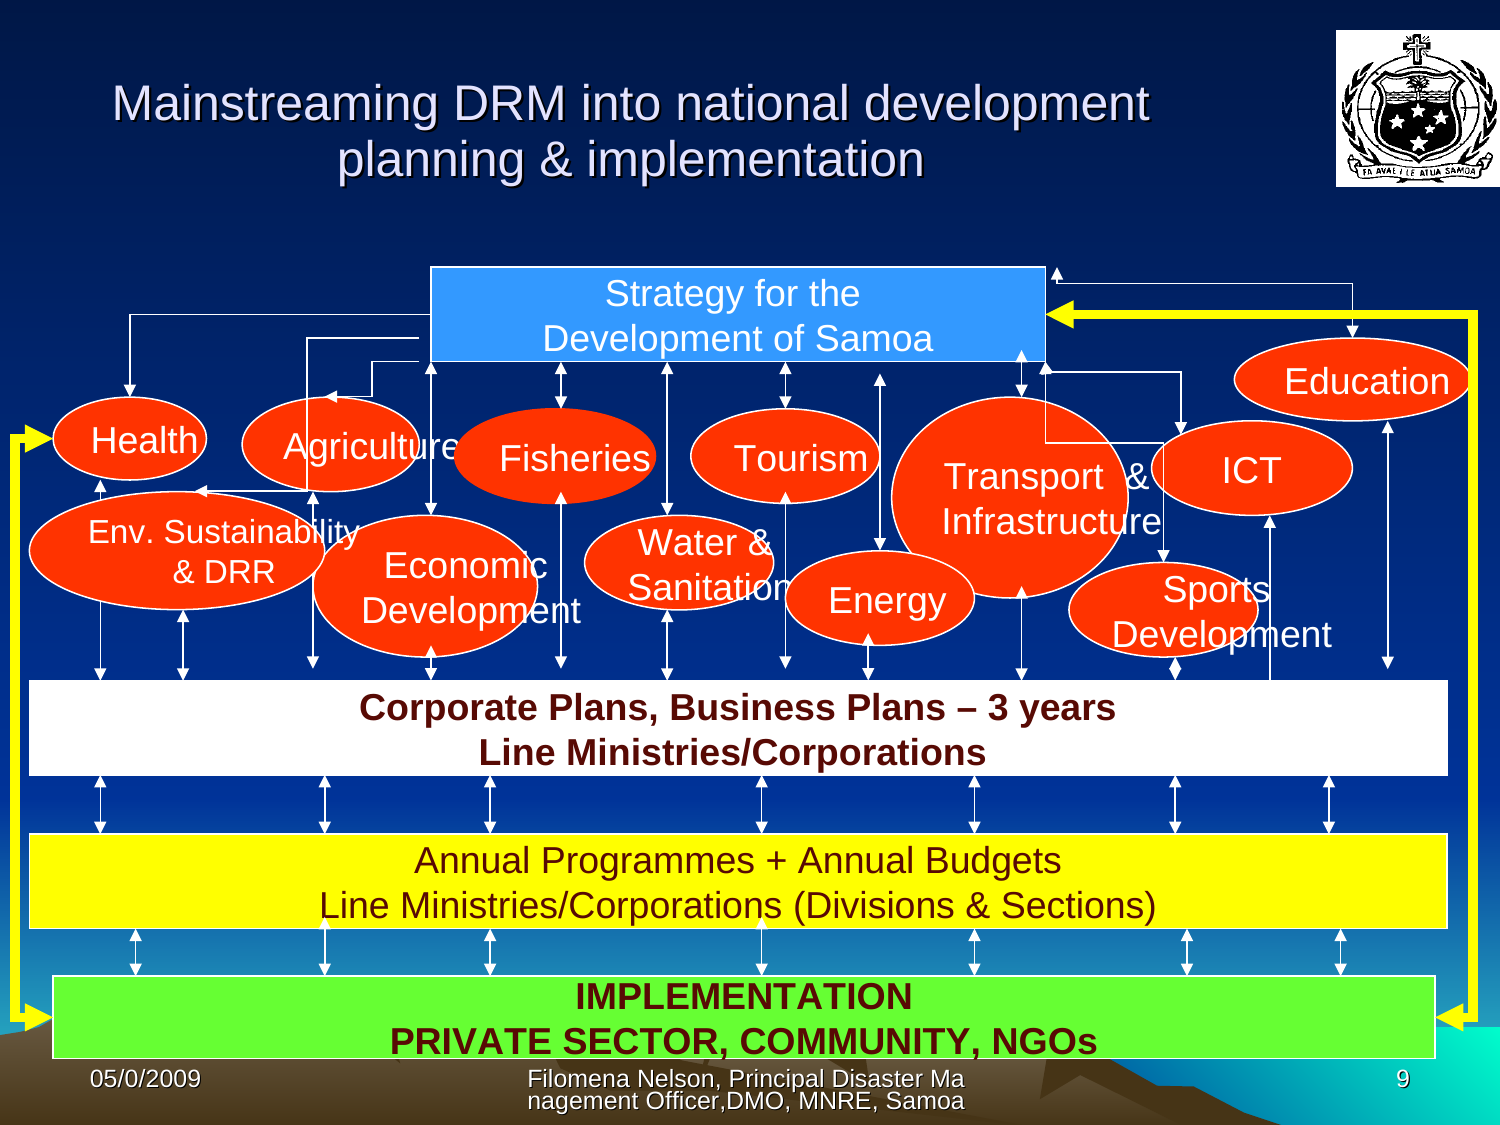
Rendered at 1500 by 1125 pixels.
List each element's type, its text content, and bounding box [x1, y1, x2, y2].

text_box Water & Sanitation [584, 515, 774, 610]
text_box Agriculture [242, 398, 306, 490]
picture [1336, 30, 1500, 187]
text_box Corporate Plans, Business Plans – 3 years Line Ministries/Corporations [29, 680, 1448, 776]
text_box Annual Programmes + Annual Budgets Line Ministries/Corporations (Divisions & Sections) [29, 834, 1448, 929]
text_box Env. Sustainability & DRR [29, 491, 325, 610]
text_box ICT [1164, 420, 1353, 516]
text_box ICT [1151, 446, 1163, 490]
title Mainstreaming DRM into national development planning & implementation [75, 37, 1188, 225]
text_box Sports Development [1068, 562, 1259, 658]
text_box Transport & Infrastructure [891, 397, 1129, 598]
text_box Fisheries [454, 408, 656, 504]
text_box Economic Development [314, 515, 538, 658]
text_box Transport & Infrastructure [1046, 401, 1110, 443]
text_box Health [53, 397, 207, 480]
text_box Agriculture [308, 397, 420, 492]
text_box Tourism [690, 408, 879, 504]
text_box IMPLEMENTATION PRIVATE SECTOR, COMMUNITY, NGOs [53, 976, 1436, 1059]
text_box Education [1234, 338, 1468, 421]
text_box Energy [785, 550, 975, 646]
text_box Strategy for the Development of Samoa [430, 267, 1046, 362]
